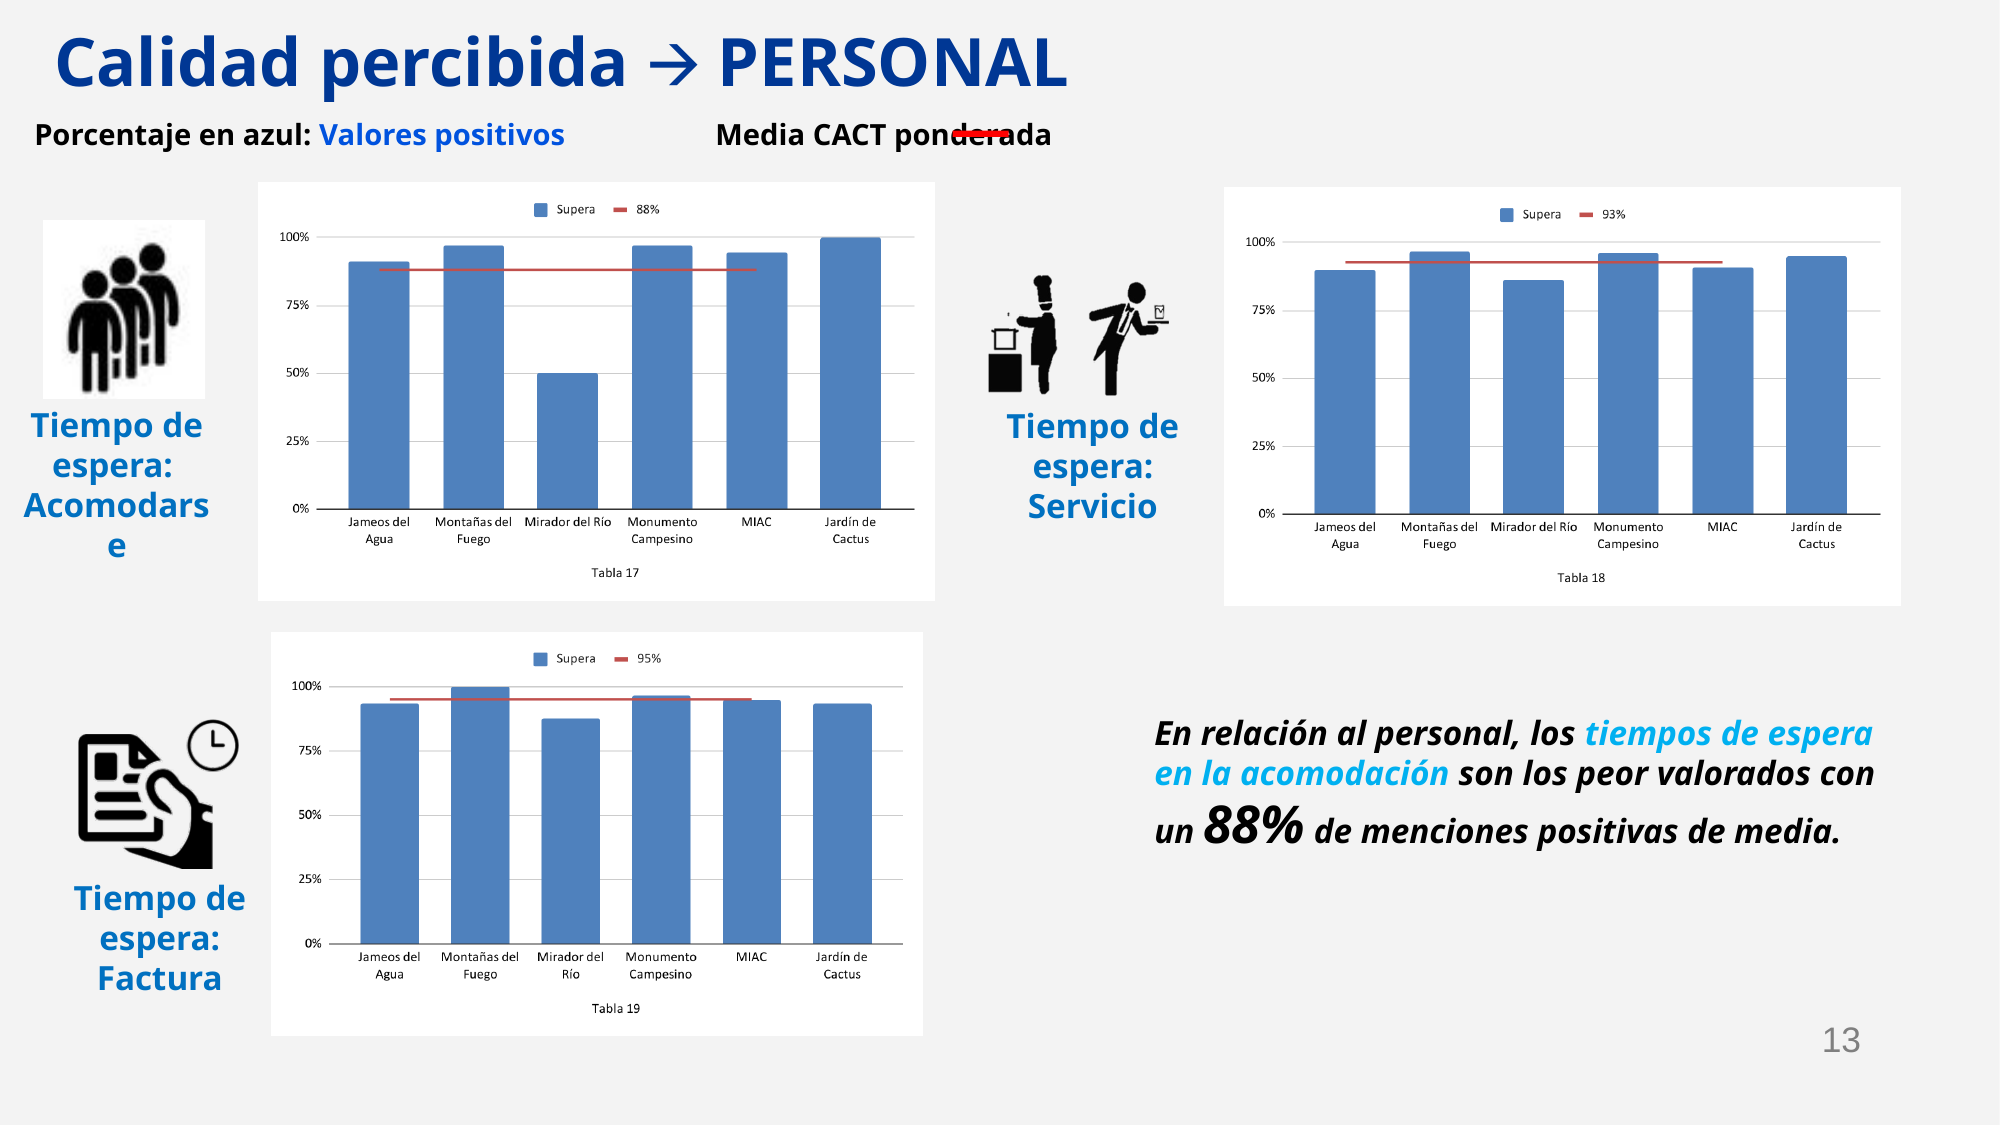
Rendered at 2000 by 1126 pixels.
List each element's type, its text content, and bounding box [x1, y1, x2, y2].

picture [976, 268, 1174, 410]
picture [258, 182, 935, 601]
text_box Tiempo de espera: Acomodarse [0, 397, 234, 534]
text_box Porcentaje en azul: Valores positivos Media CACT ponderada [19, 109, 1988, 158]
text_box Calidad percibida 🡪 PERSONAL [54, 0, 1225, 109]
picture [1224, 187, 1901, 606]
text_box Tiempo de espera: Servicio [976, 398, 1210, 535]
slide_number 1 [1412, 1008, 1880, 1069]
picture [271, 632, 923, 1036]
text_box En relación al personal, los tiempos de espera en la acomodación son los peor valorados con un 88% de menciones positivas de media. [1139, 704, 1912, 801]
picture [78, 716, 240, 869]
text_box Tiempo de espera: Factura [42, 869, 271, 1006]
picture [43, 220, 206, 399]
